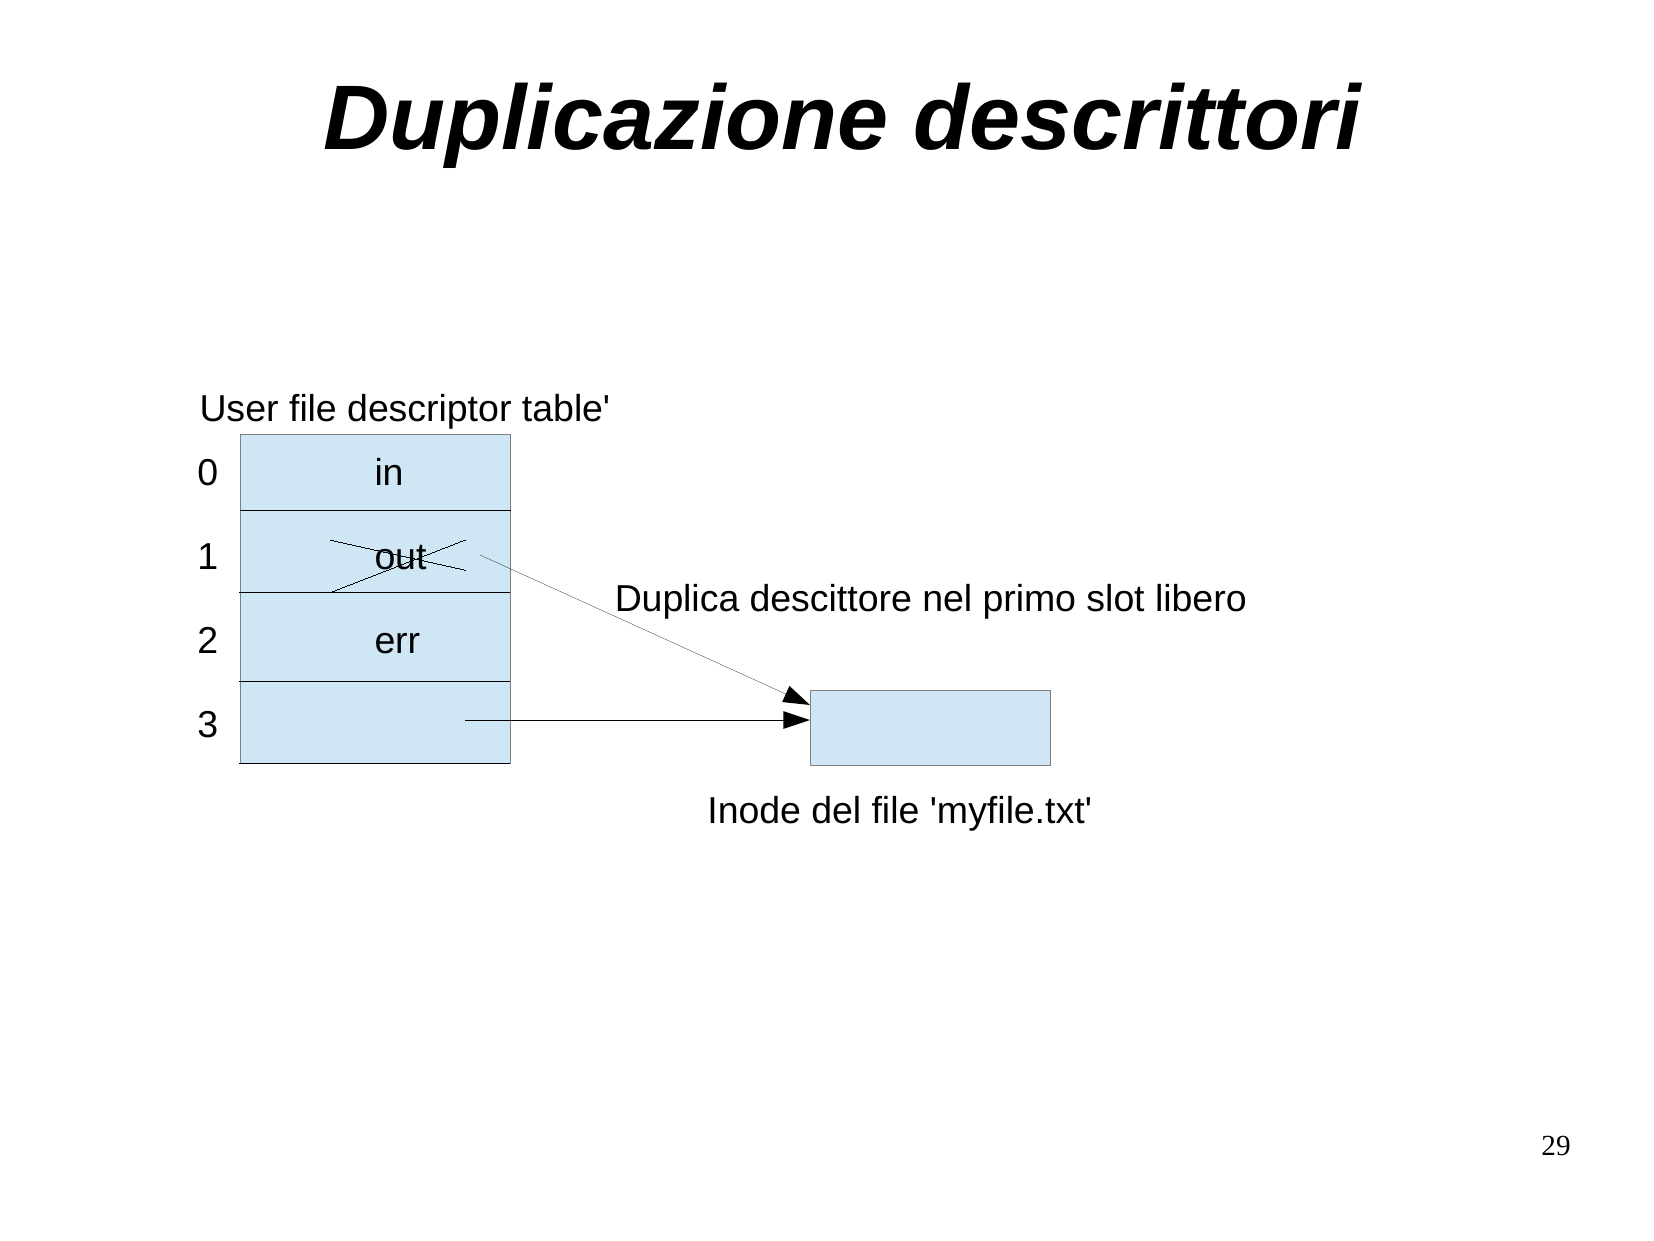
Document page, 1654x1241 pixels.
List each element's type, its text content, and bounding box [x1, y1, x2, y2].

text_box [810, 690, 1051, 766]
text_box User file descriptor table' [184, 380, 665, 438]
text_box Duplica descittore nel primo slot libero [600, 570, 1366, 627]
text_box in out err [359, 444, 520, 669]
text_box 0 1 2 3 [182, 444, 228, 753]
text_box [240, 511, 359, 592]
text_box [240, 438, 511, 510]
text_box [240, 593, 511, 764]
title Duplicazione descrittori [82, 50, 1571, 257]
text_box Inode del file 'myfile.txt' [692, 781, 1173, 839]
